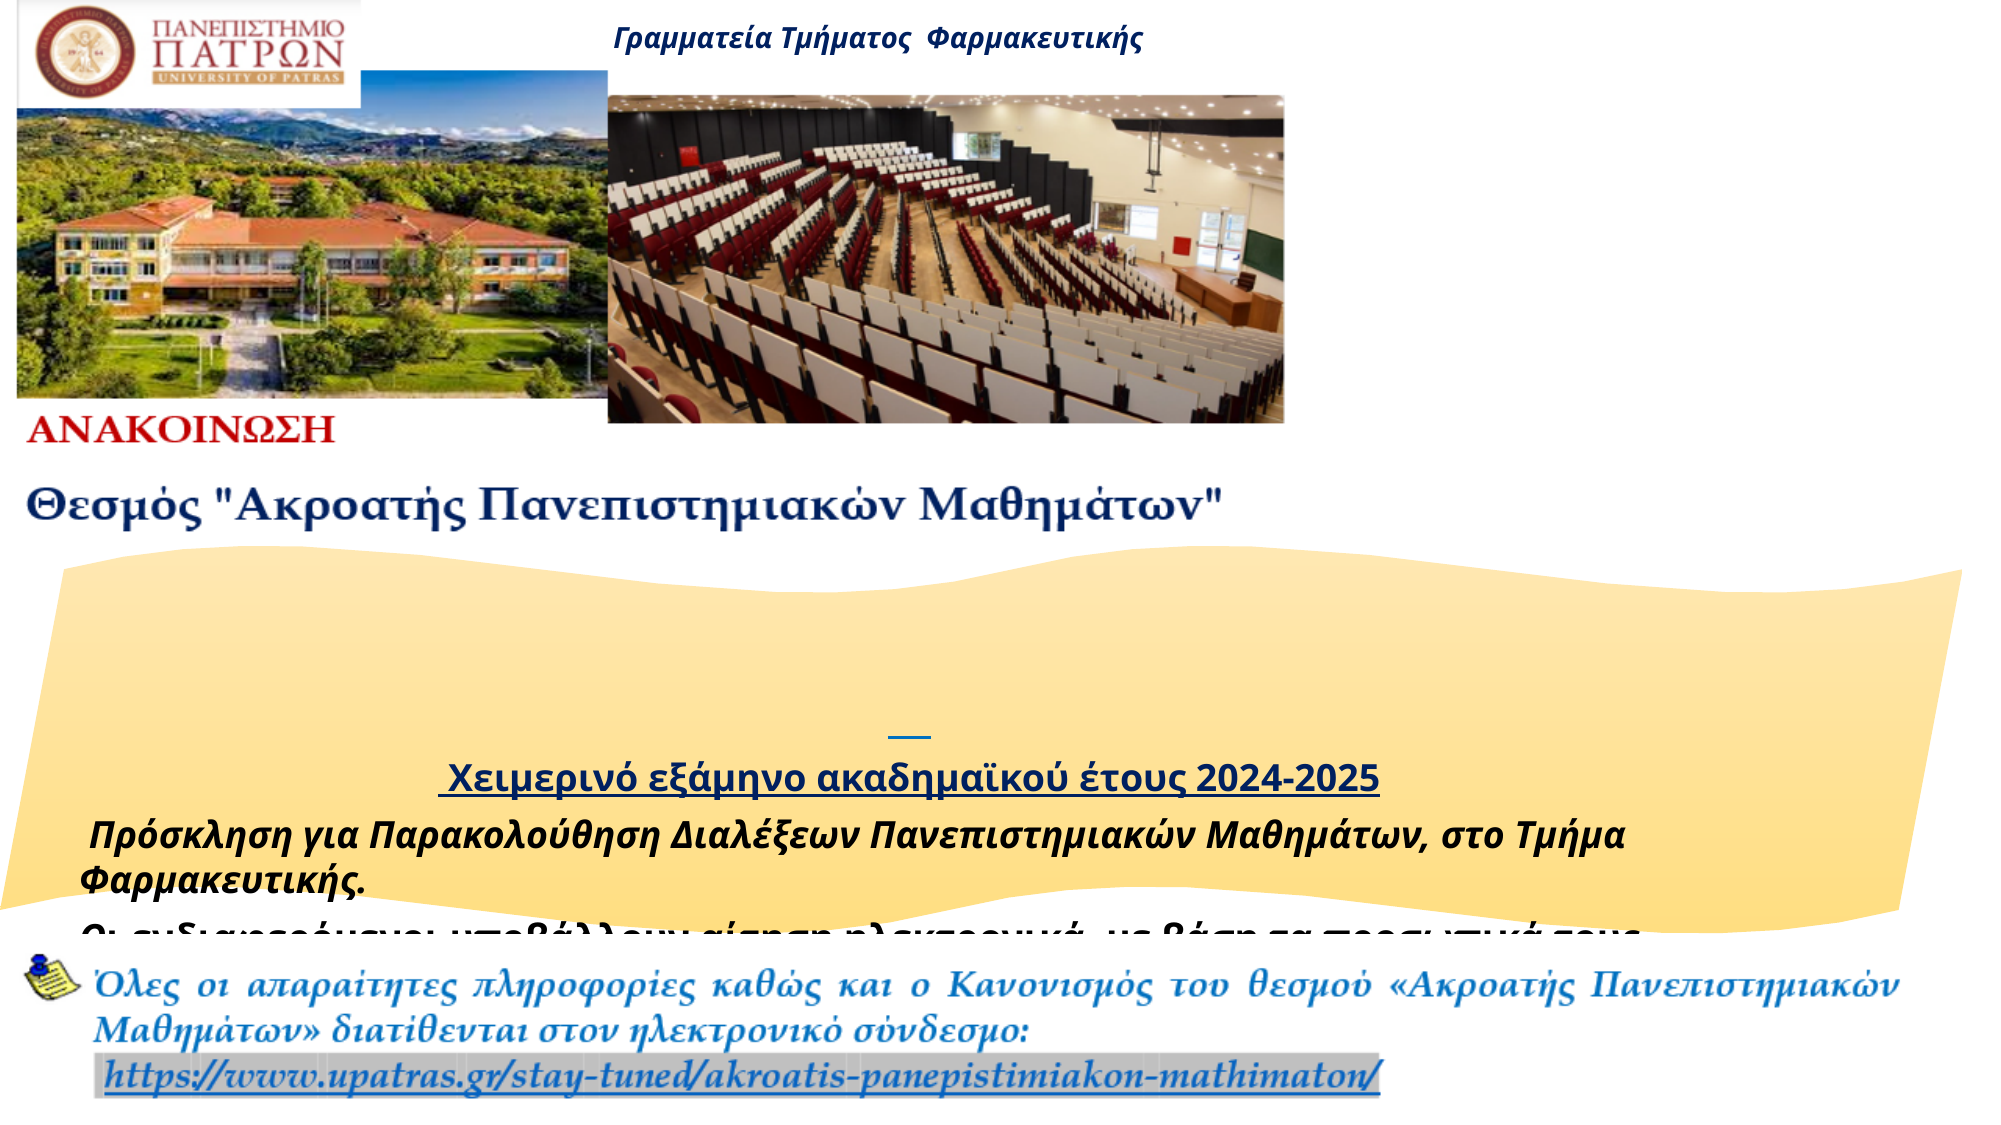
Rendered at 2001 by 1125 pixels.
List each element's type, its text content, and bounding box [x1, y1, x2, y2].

picture [0, 0, 1976, 533]
text_box Χειμερινό εξάμηνο ακαδημαϊκού έτους 2024-2025 Πρόσκληση για Παρακολούθηση Διαλέξεων Πανεπιστημιακών Μαθημάτων, στο Τμήμα Φαρμακευτικής. Οι ενδιαφερόμενοι υποβάλλουν αίτηση ηλεκτρονικά, με βάση τα προσωπικά τους ενδιαφέροντα, από 27/08/2024 έως 20/09/2024, για το προσεχές χειμερινό εξάμηνο και από 13/01/2025 έως 07/02/2025 για το εαρινό εξάμηνο, στο σύνδεσμο: http://auditor.upatras.gr/ [0, 545, 1963, 934]
text_box Γραμματεία Τμήματος Φαρμακευτικής [598, 12, 1976, 63]
picture [3, 934, 1972, 1116]
